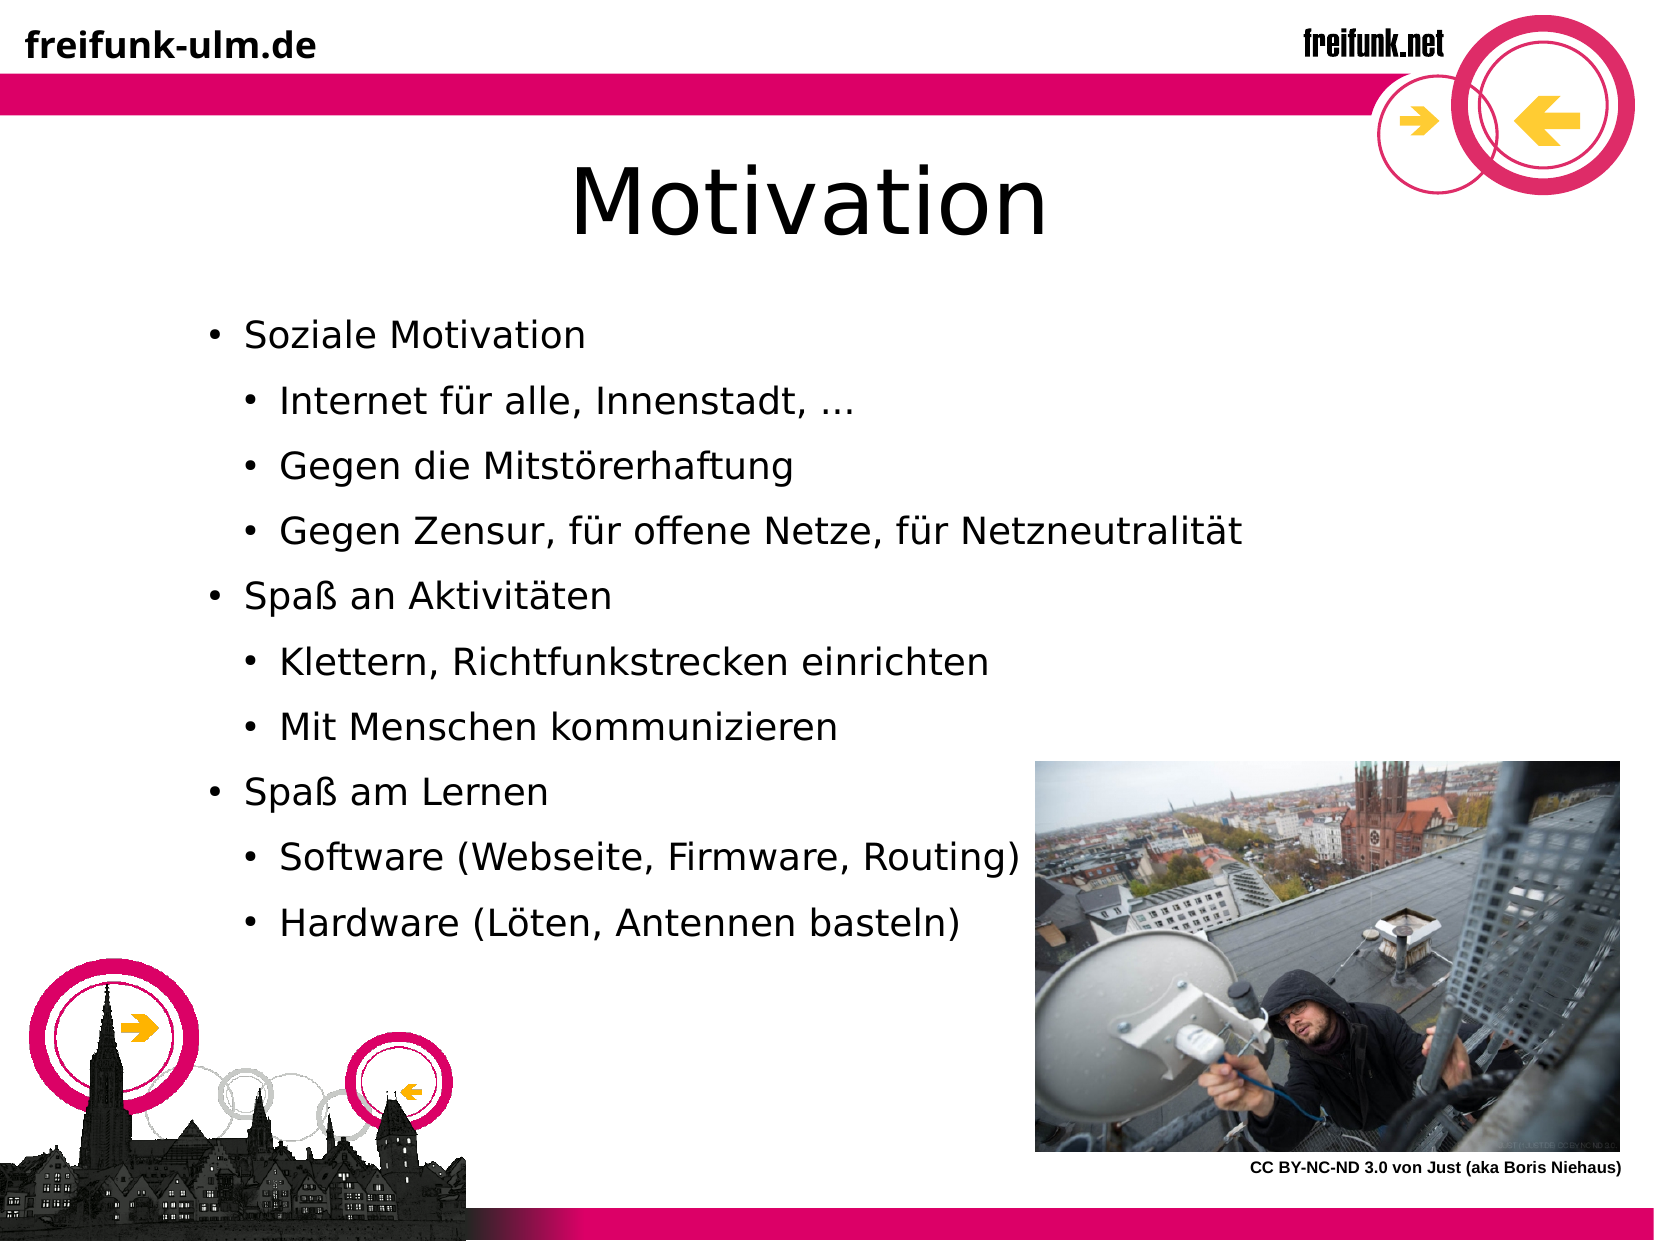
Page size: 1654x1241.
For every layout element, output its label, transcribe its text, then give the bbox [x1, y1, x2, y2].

text_box Soziale Motivation Internet für alle, Innenstadt, ... Gegen die Mitstörerhaftung Gegen Zensur, für offene Netze, für Netzneutralität Spaß an Aktivitäten Klettern, Richtfunkstrecken einrichten Mit Menschen kommunizieren Spaß am Lernen Software (Webseite, Firmware, Routing) Hardware (Löten, Antennen basteln) [120, 285, 1529, 931]
picture [0, 15, 1636, 196]
picture [0, 761, 1654, 1241]
text_box CC BY-NC-ND 3.0 von Just (aka Boris Niehaus) [1235, 1151, 1637, 1186]
title Motivation [180, 196, 1441, 271]
